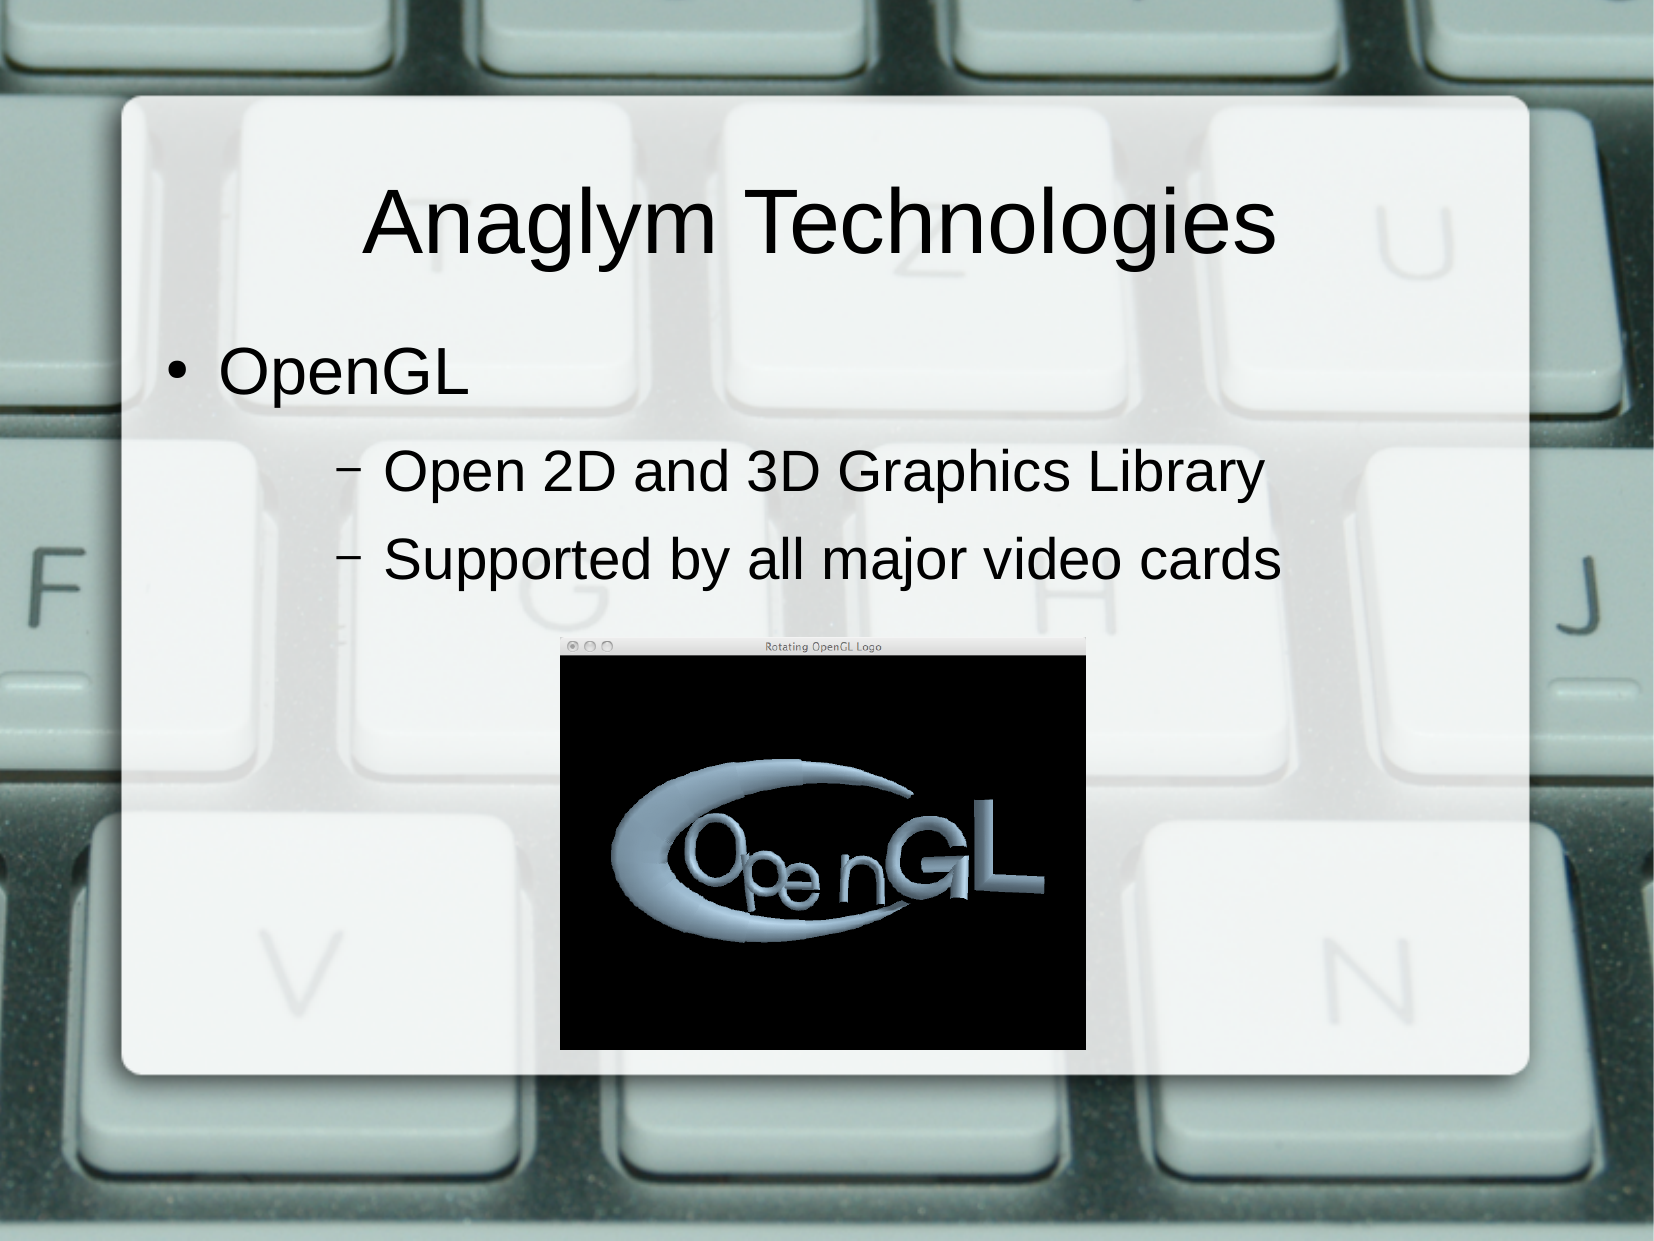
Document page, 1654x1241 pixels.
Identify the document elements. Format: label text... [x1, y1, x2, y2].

list OpenGL Open 2D and 3D Graphics Library Supported by all major video cards [147, 334, 1506, 1226]
picture [0, 0, 1654, 1241]
title Anaglym Technologies [135, 117, 1506, 325]
